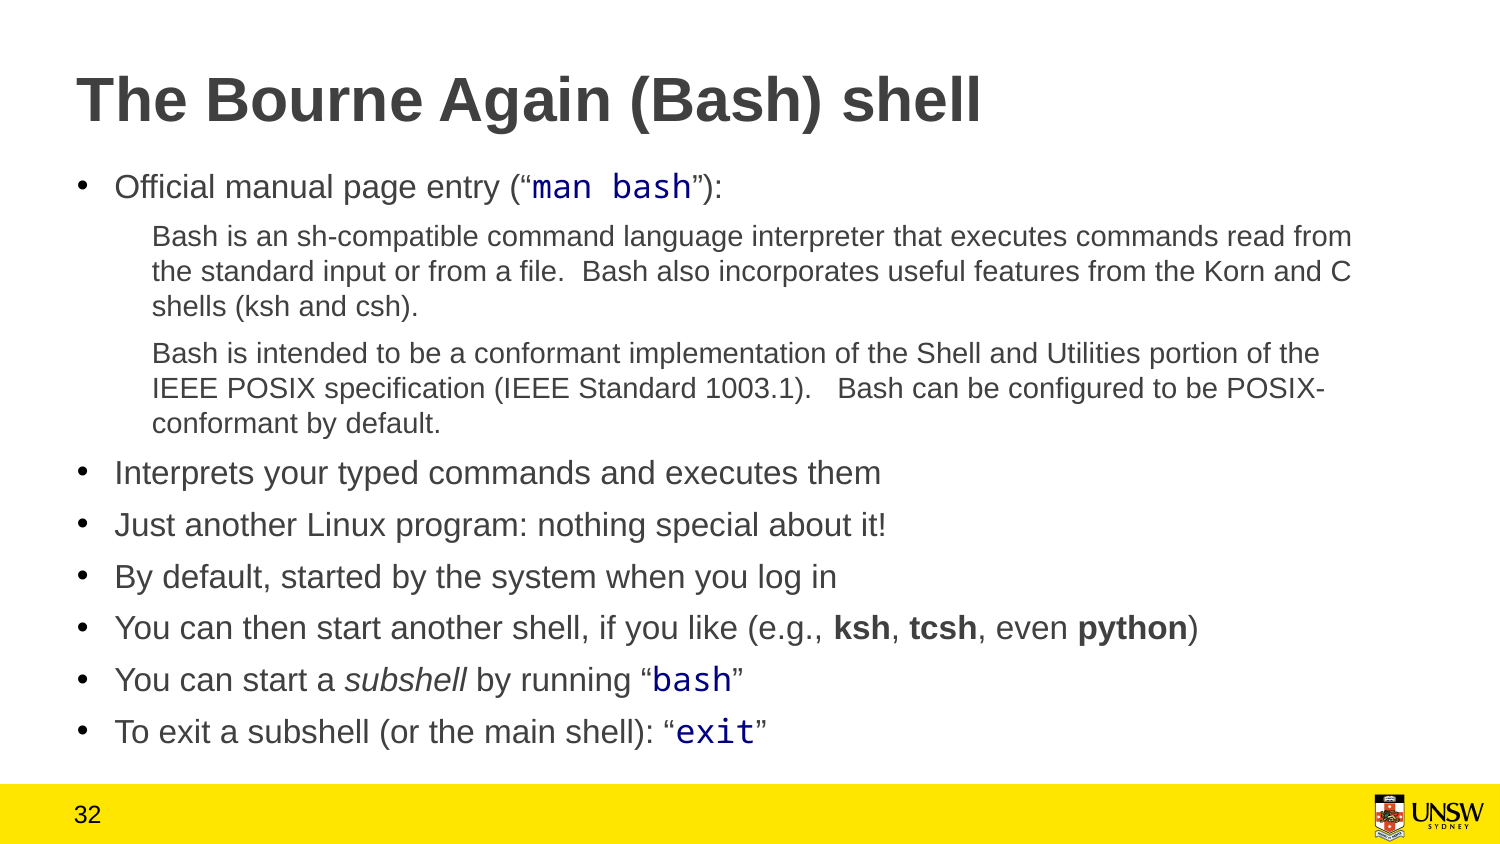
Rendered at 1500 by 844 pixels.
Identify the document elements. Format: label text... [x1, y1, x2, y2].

title The Bourne Again (Bash) shell [76, 59, 1427, 136]
list Official manual page entry (“man bash”): Bash is an sh-compatible command language interpreter that executes commands read from the standard input or from a file. Bash also incorporates useful features from the Korn and C shells (ksh and csh). Bash is intended to be a conformant implementation of the Shell and Utilities portion of the IEEE POSIX specification (IEEE Standard 1003.1). Bash can be configured to be POSIX-conformant by default. Interprets your typed commands and executes them Just another Linux program: nothing special about it! By default, started by the system when you log in You can then start another shell, if you like (e.g., ksh, tcsh, even python) You can start a subshell by running “bash” To exit a subshell (or the main shell): “exit” [76, 165, 1424, 756]
picture [0, 784, 1500, 844]
text_box <number> [59, 791, 219, 839]
